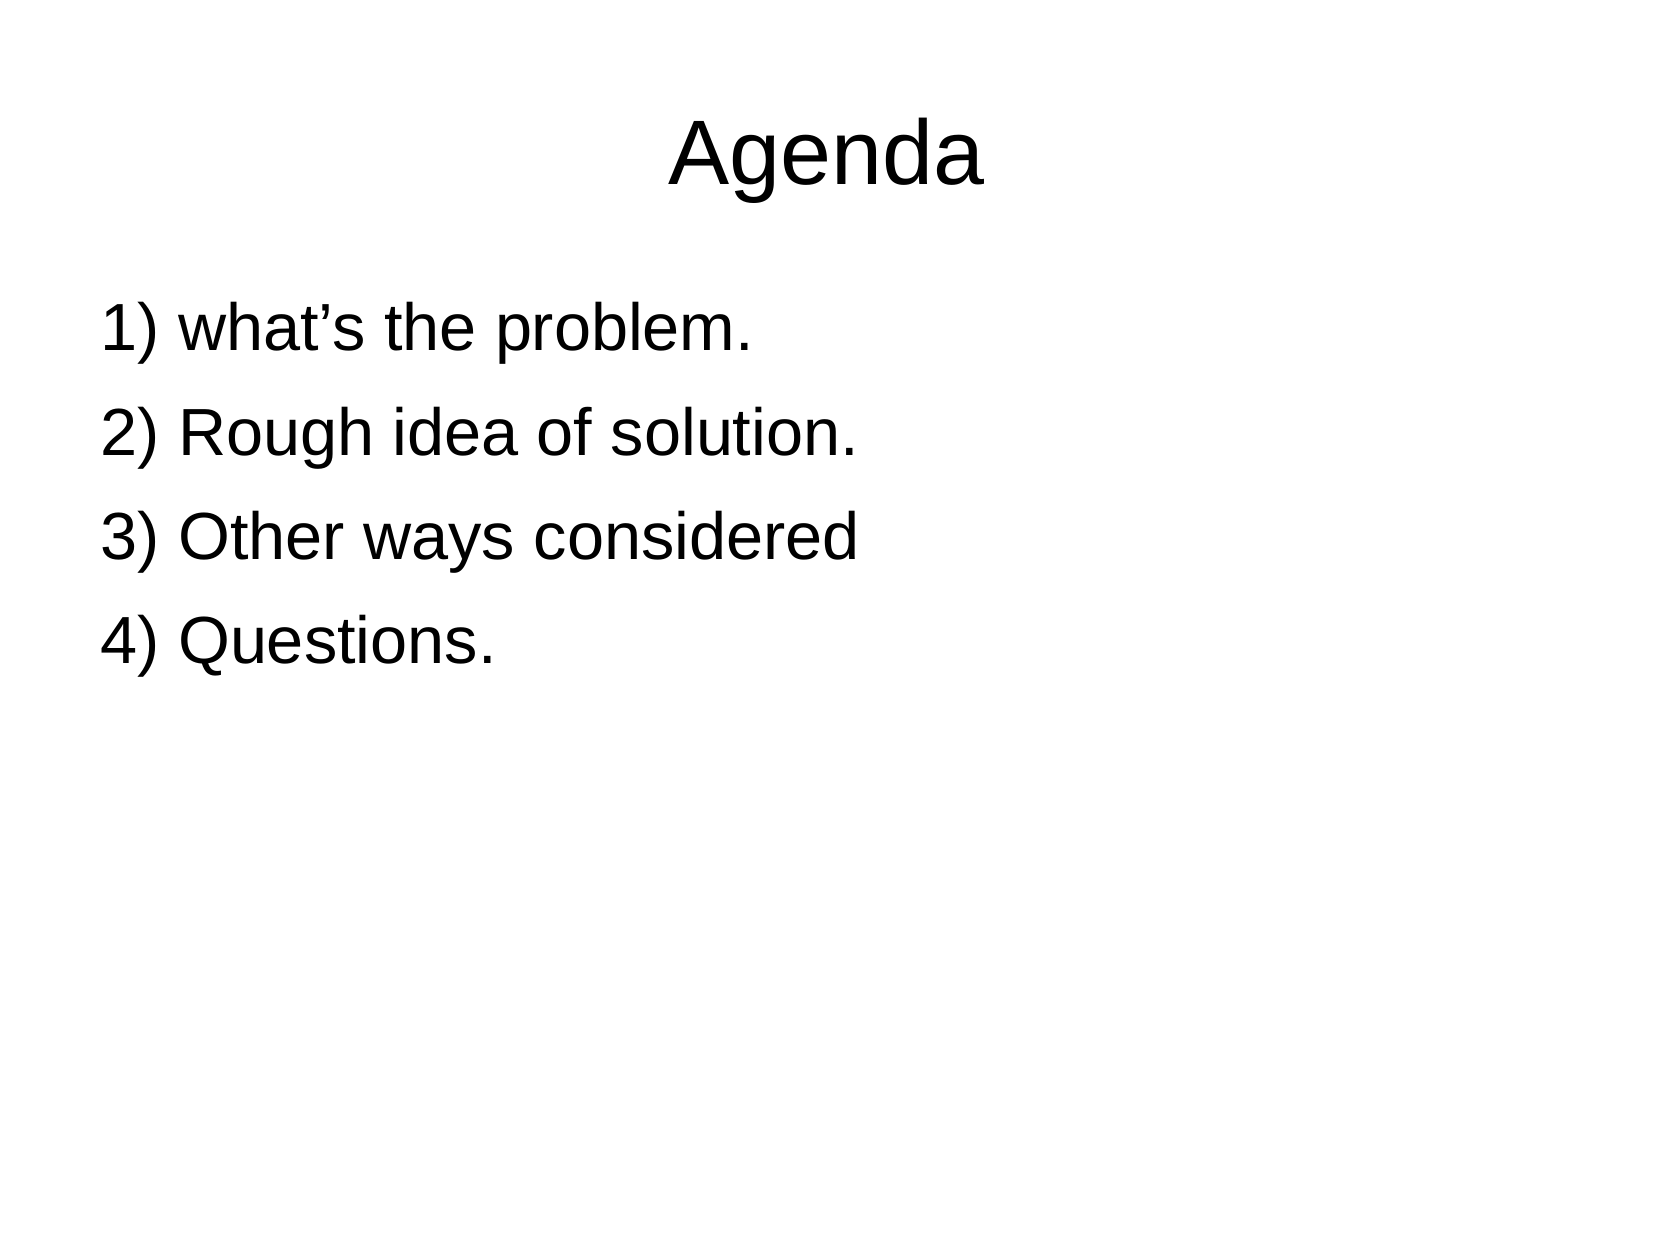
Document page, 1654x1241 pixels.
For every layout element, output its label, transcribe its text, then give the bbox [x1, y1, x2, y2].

list what’s the problem. Rough idea of solution. Other ways considered Questions. [82, 290, 1571, 1010]
title Agenda [82, 49, 1571, 257]
